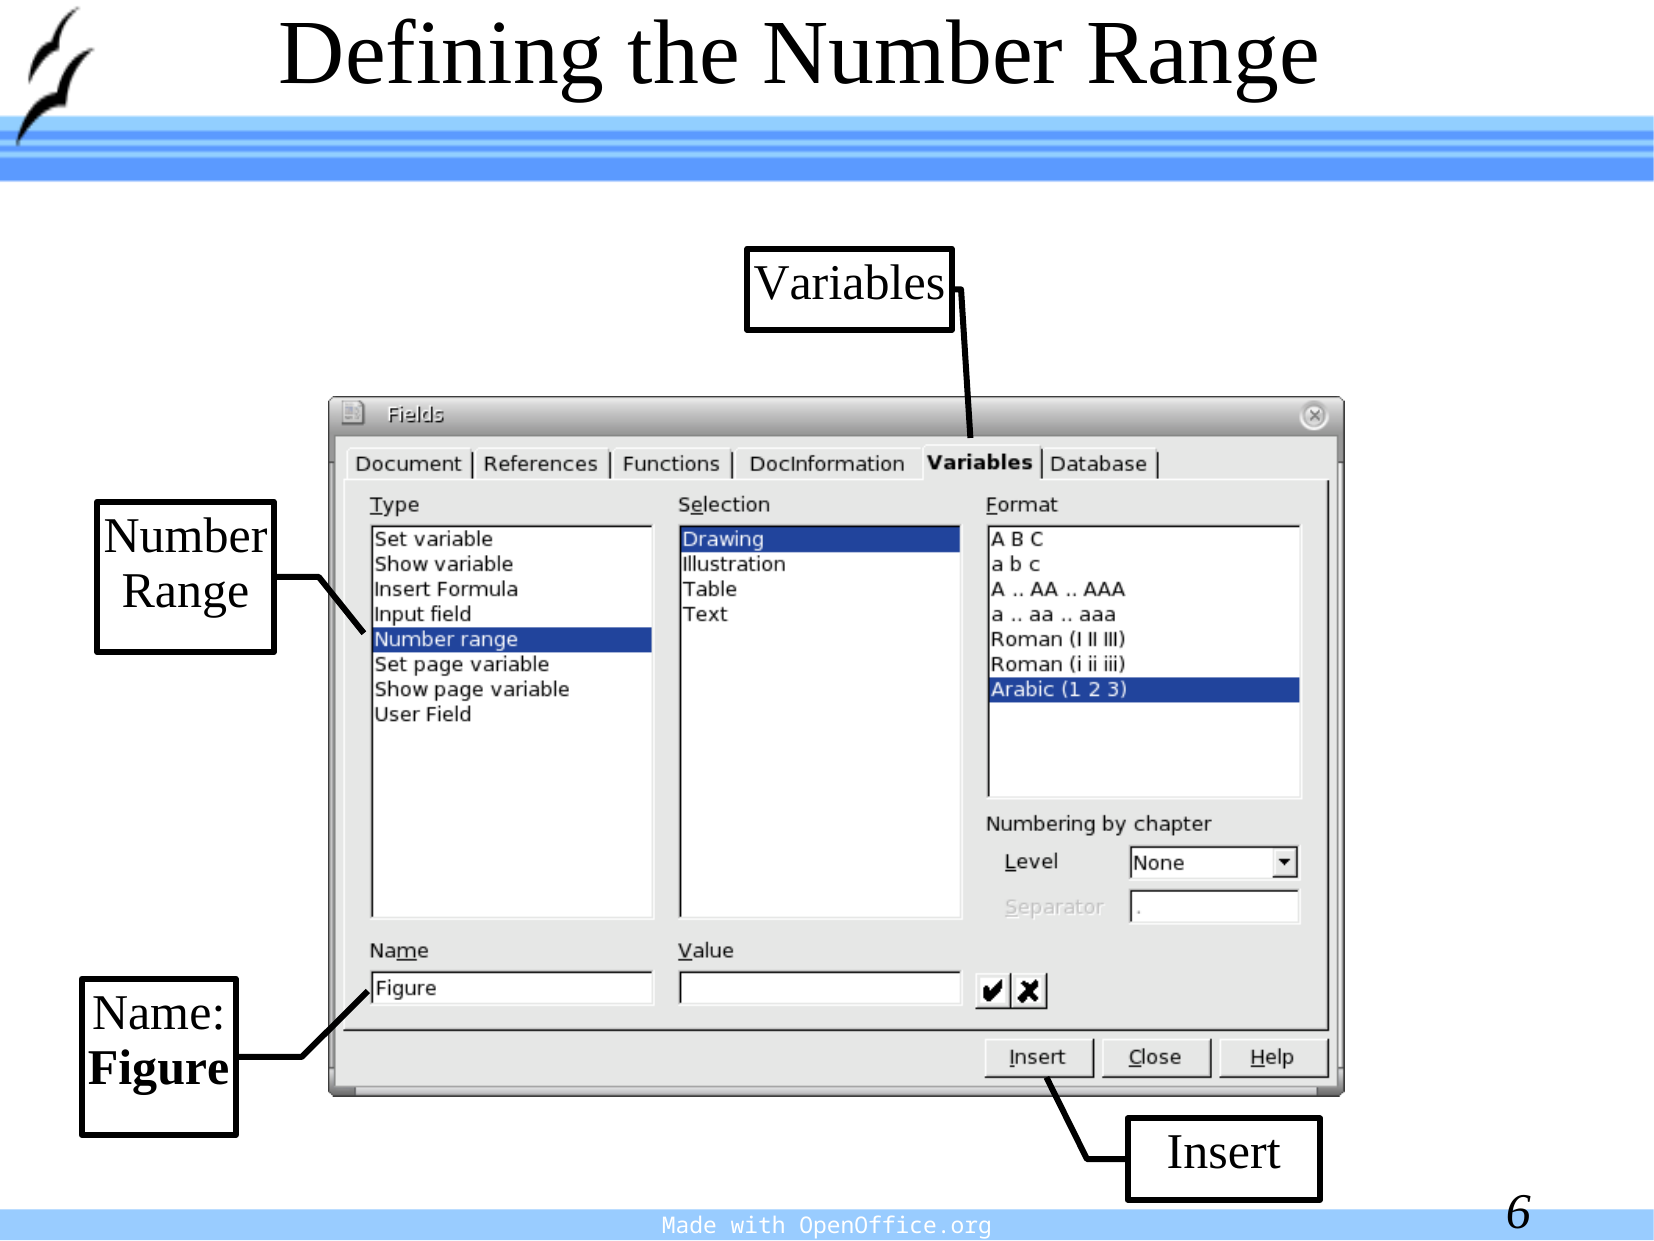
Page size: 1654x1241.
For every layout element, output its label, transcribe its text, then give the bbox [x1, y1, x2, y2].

text_box Insert [1127, 1118, 1320, 1200]
text_box Name: Figure [81, 978, 236, 1136]
picture [328, 396, 1345, 1097]
text_box Number Range [97, 501, 274, 653]
picture [0, 0, 1654, 188]
title Defining the Number Range [94, 0, 1507, 117]
text_box Variables [747, 248, 952, 331]
